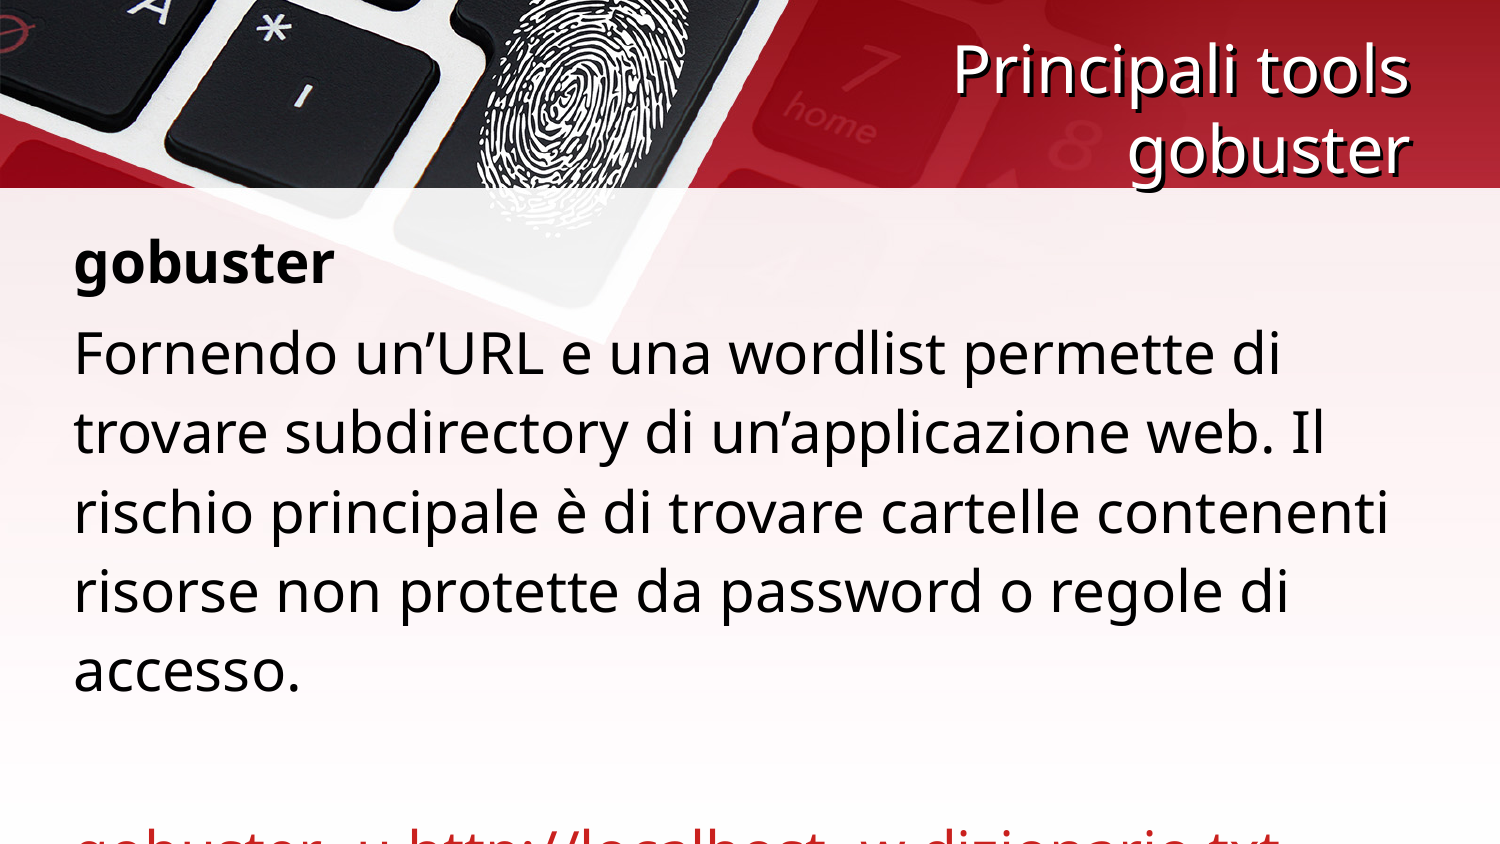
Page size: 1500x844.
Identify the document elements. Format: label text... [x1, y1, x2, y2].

list gobuster Fornendo un’URL e una wordlist permette di trovare subdirectory di un’applicazione web. Il rischio principale è di trovare cartelle contenenti risorse non protette da password o regole di accesso. gobuster -u http://localhost -w dizionario.txt [73, 221, 1418, 709]
title Principali tools gobuster [73, 46, 1427, 168]
picture [0, 0, 1500, 844]
